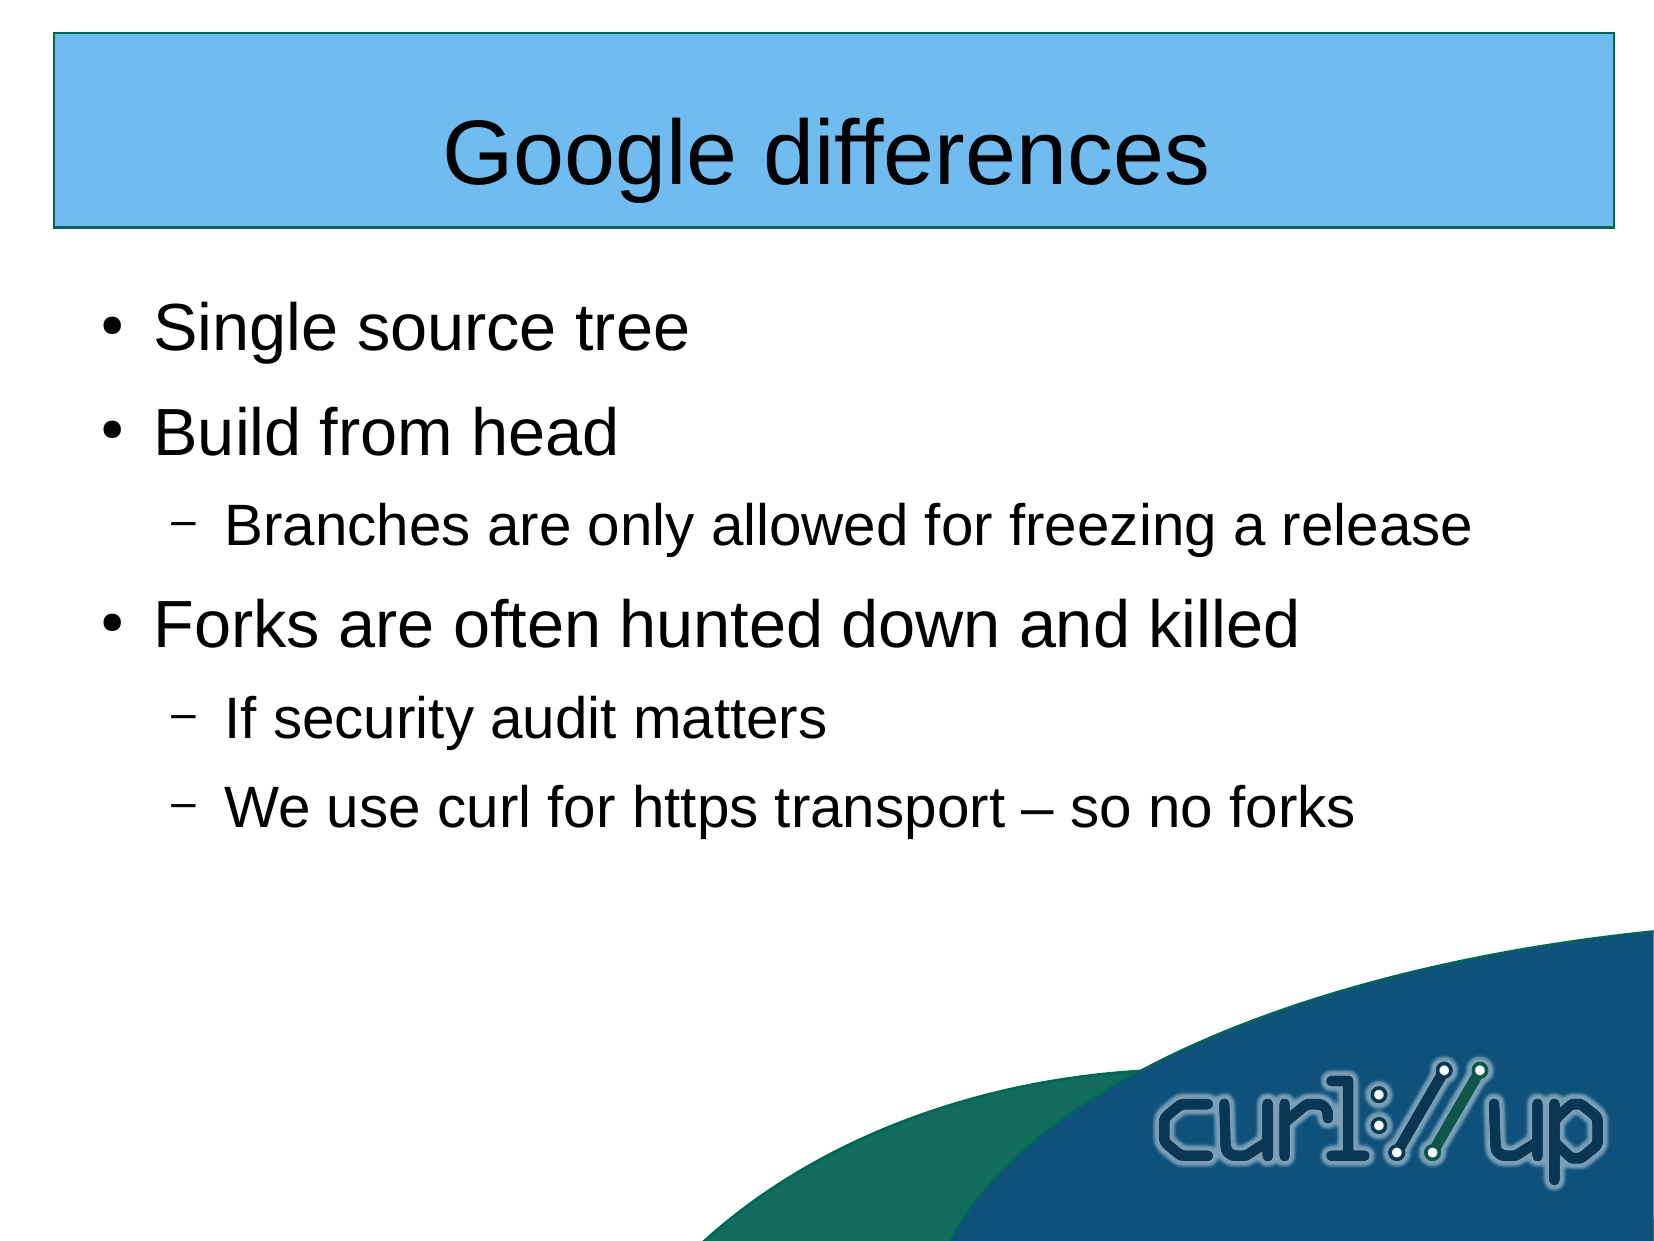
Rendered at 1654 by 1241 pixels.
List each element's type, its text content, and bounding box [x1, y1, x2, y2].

list Single source tree Build from head Branches are only allowed for freezing a release Forks are often hunted down and killed If security audit matters We use curl for https transport – so no forks [82, 290, 1571, 1010]
title Google differences [82, 49, 1571, 257]
